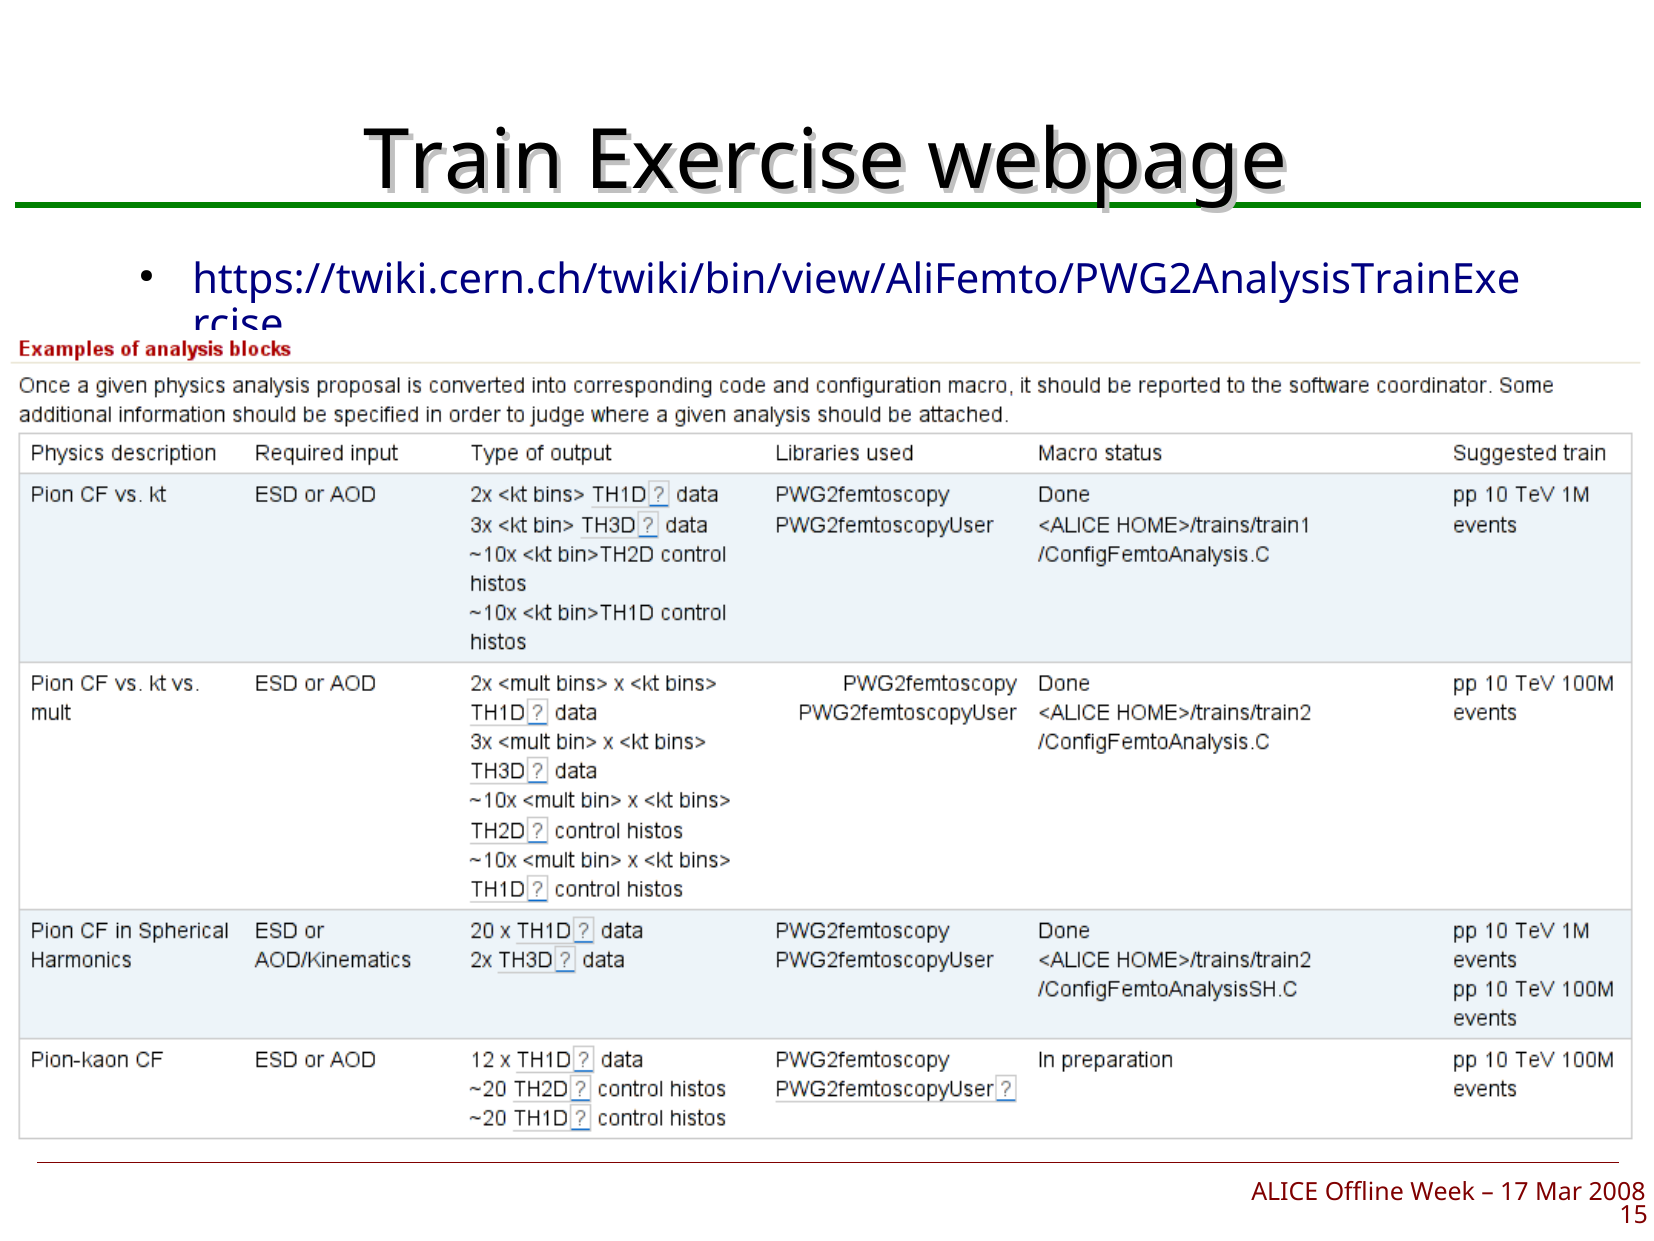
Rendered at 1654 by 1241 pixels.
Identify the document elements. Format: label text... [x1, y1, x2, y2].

list https://twiki.cern.ch/twiki/bin/view/AliFemto/PWG2AnalysisTrainExercise [121, 249, 1533, 330]
title Train Exercise webpage [119, 52, 1532, 261]
picture [8, 330, 1653, 1158]
